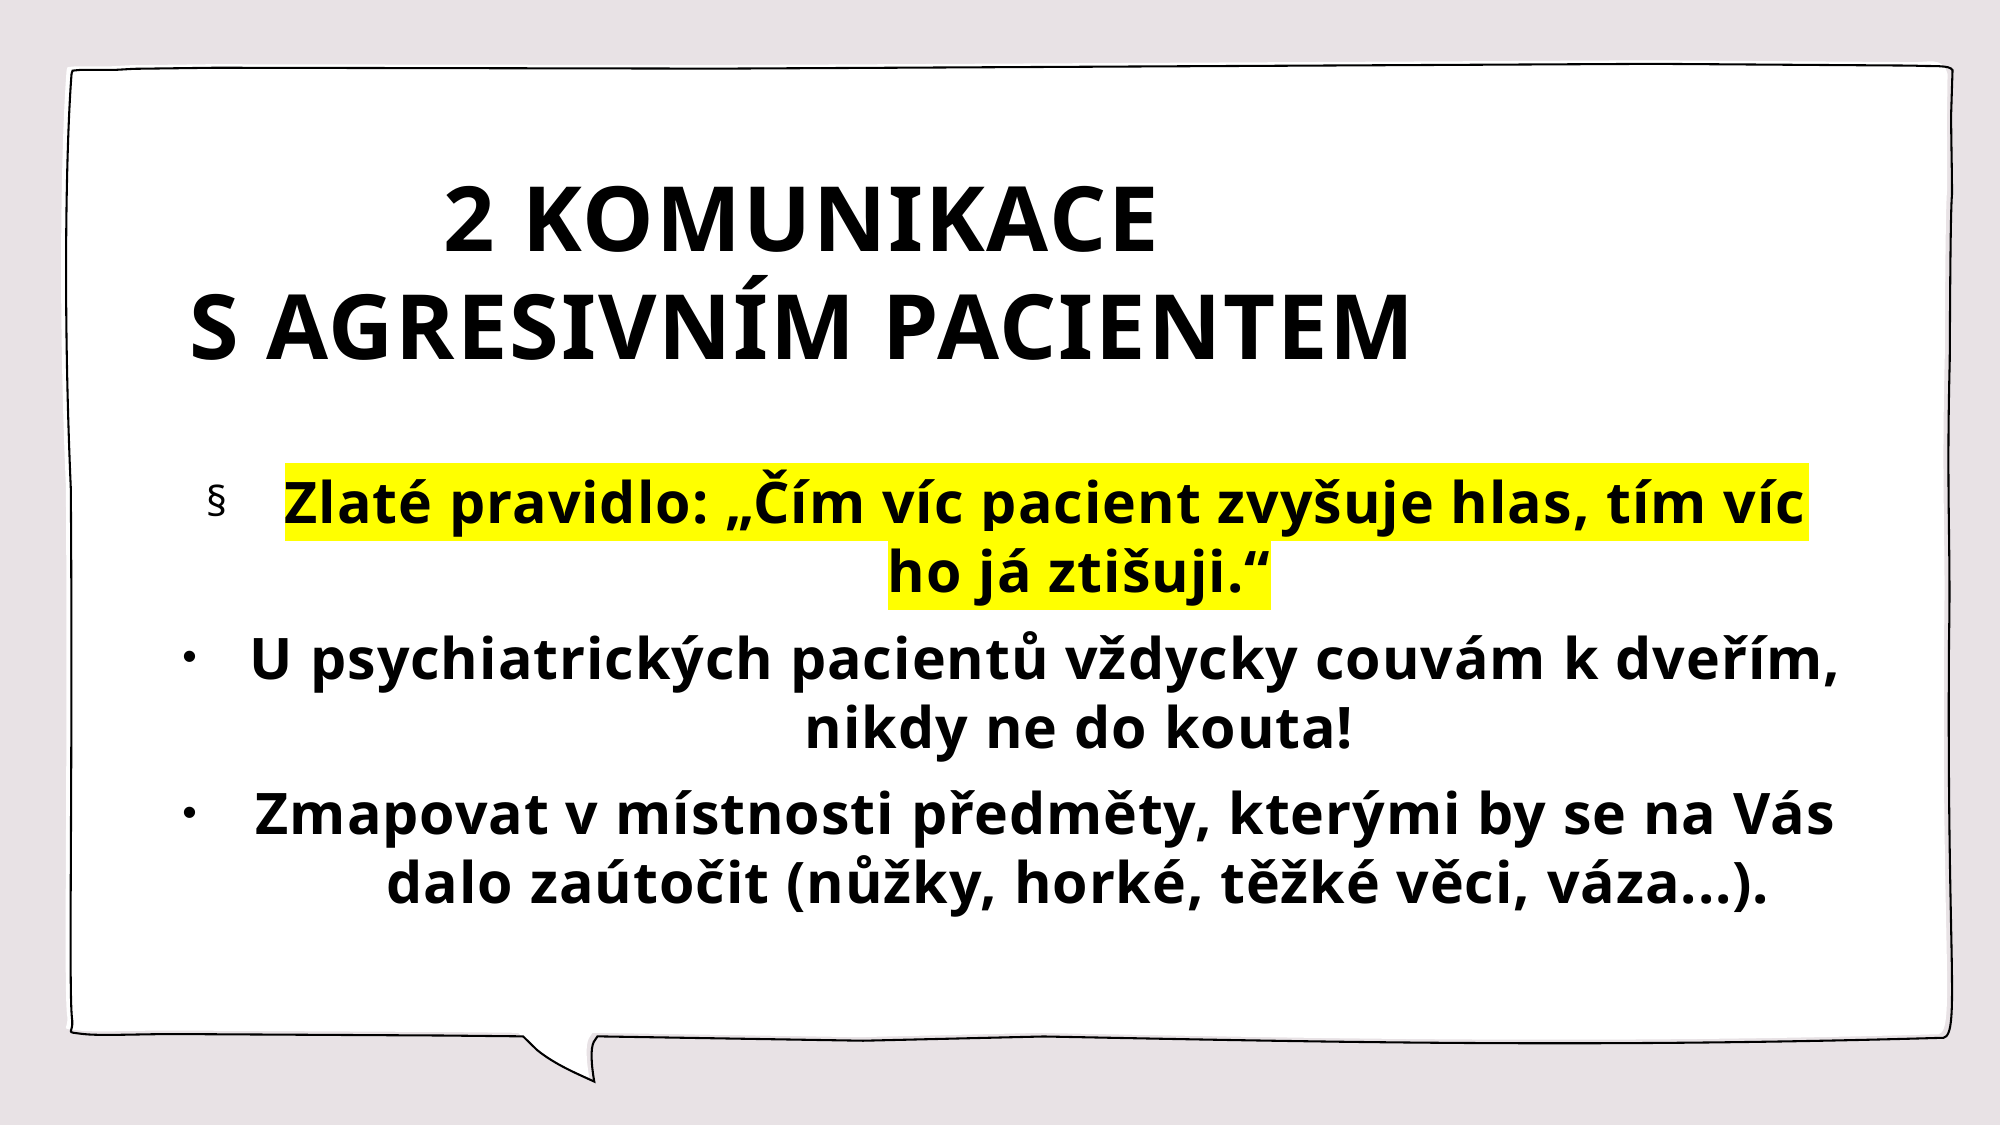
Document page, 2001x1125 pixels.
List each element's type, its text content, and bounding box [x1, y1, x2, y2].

title 2 KOMUNIKACE S AGRESIVNÍM PACIENTEM [174, 154, 1870, 387]
list Zlaté pravidlo: „Čím víc pacient zvyšuje hlas, tím víc ho já ztišuji.“ U psychiatrických pacientů vždycky couvám k dveřím, nikdy ne do kouta! Zmapovat v místnosti předměty, kterými by se na Vás dalo zaútočit (nůžky, horké, těžké věci, váza...). [167, 459, 1863, 971]
